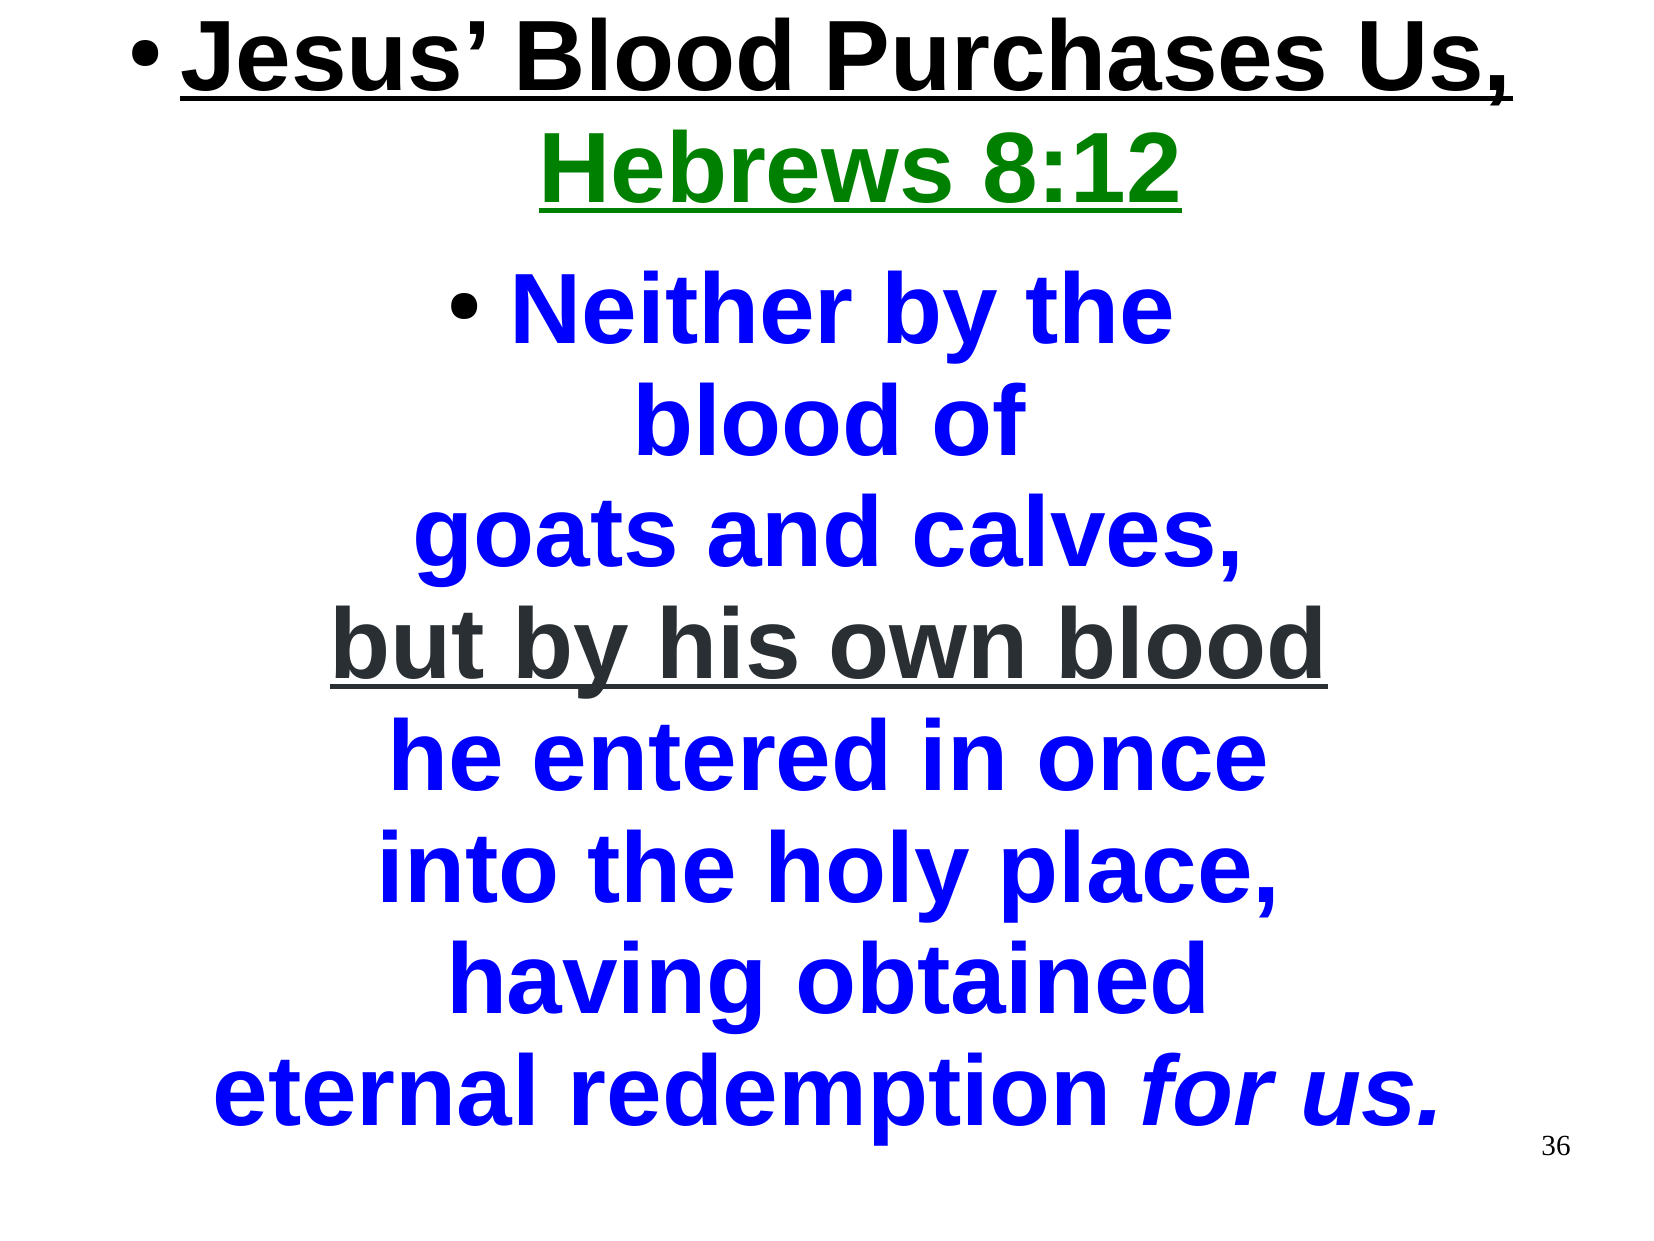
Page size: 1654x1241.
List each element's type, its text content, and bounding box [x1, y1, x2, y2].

list Jesus’ Blood Purchases Us, Hebrews 8:12 Neither by the blood of goats and calves, but by his own blood he entered in once into the holy place, having obtained eternal redemption for us. [0, 0, 1651, 1238]
